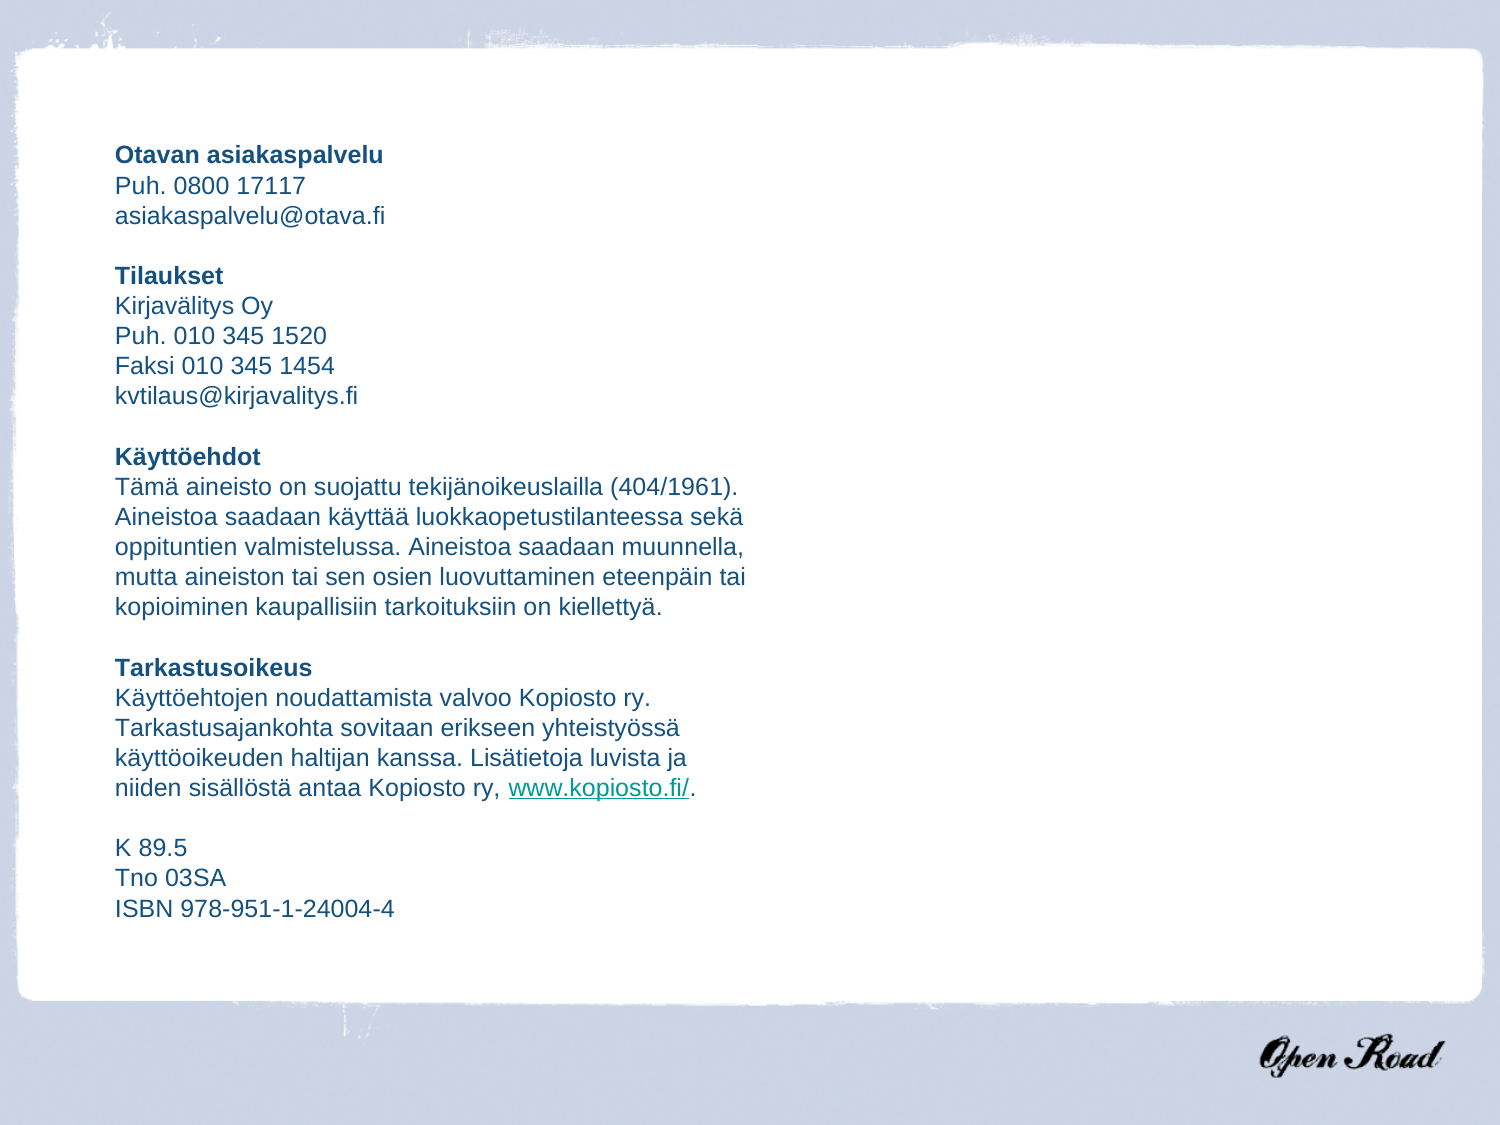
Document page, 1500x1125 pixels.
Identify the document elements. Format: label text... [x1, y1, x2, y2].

list Otavan asiakaspalvelu Puh. 0800 17117 asiakaspalvelu@otava.fi Tilaukset Kirjavälitys Oy Puh. 010 345 1520 Faksi 010 345 1454 kvtilaus@kirjavalitys.fi Käyttöehdot Tämä aineisto on suojattu tekijänoikeuslailla (404/1961). Aineistoa saadaan käyttää luokkaopetustilanteessa sekä oppituntien valmistelussa. Aineistoa saadaan muunnella, mutta aineiston tai sen osien luovuttaminen eteenpäin tai kopioiminen kaupallisiin tarkoituksiin on kiellettyä. Tarkastusoikeus Käyttöehtojen noudattamista valvoo Kopiosto ry. Tarkastusajankohta sovitaan erikseen yhteistyössä käyttöoikeuden haltijan kanssa. Lisätietoja luvista ja niiden sisällöstä antaa Kopiosto ry, www.kopiosto.fi/. K 89.5 Tno 03SA ISBN 978-951-1-24004-4 [100, 137, 1376, 953]
picture [0, 0, 1500, 1125]
